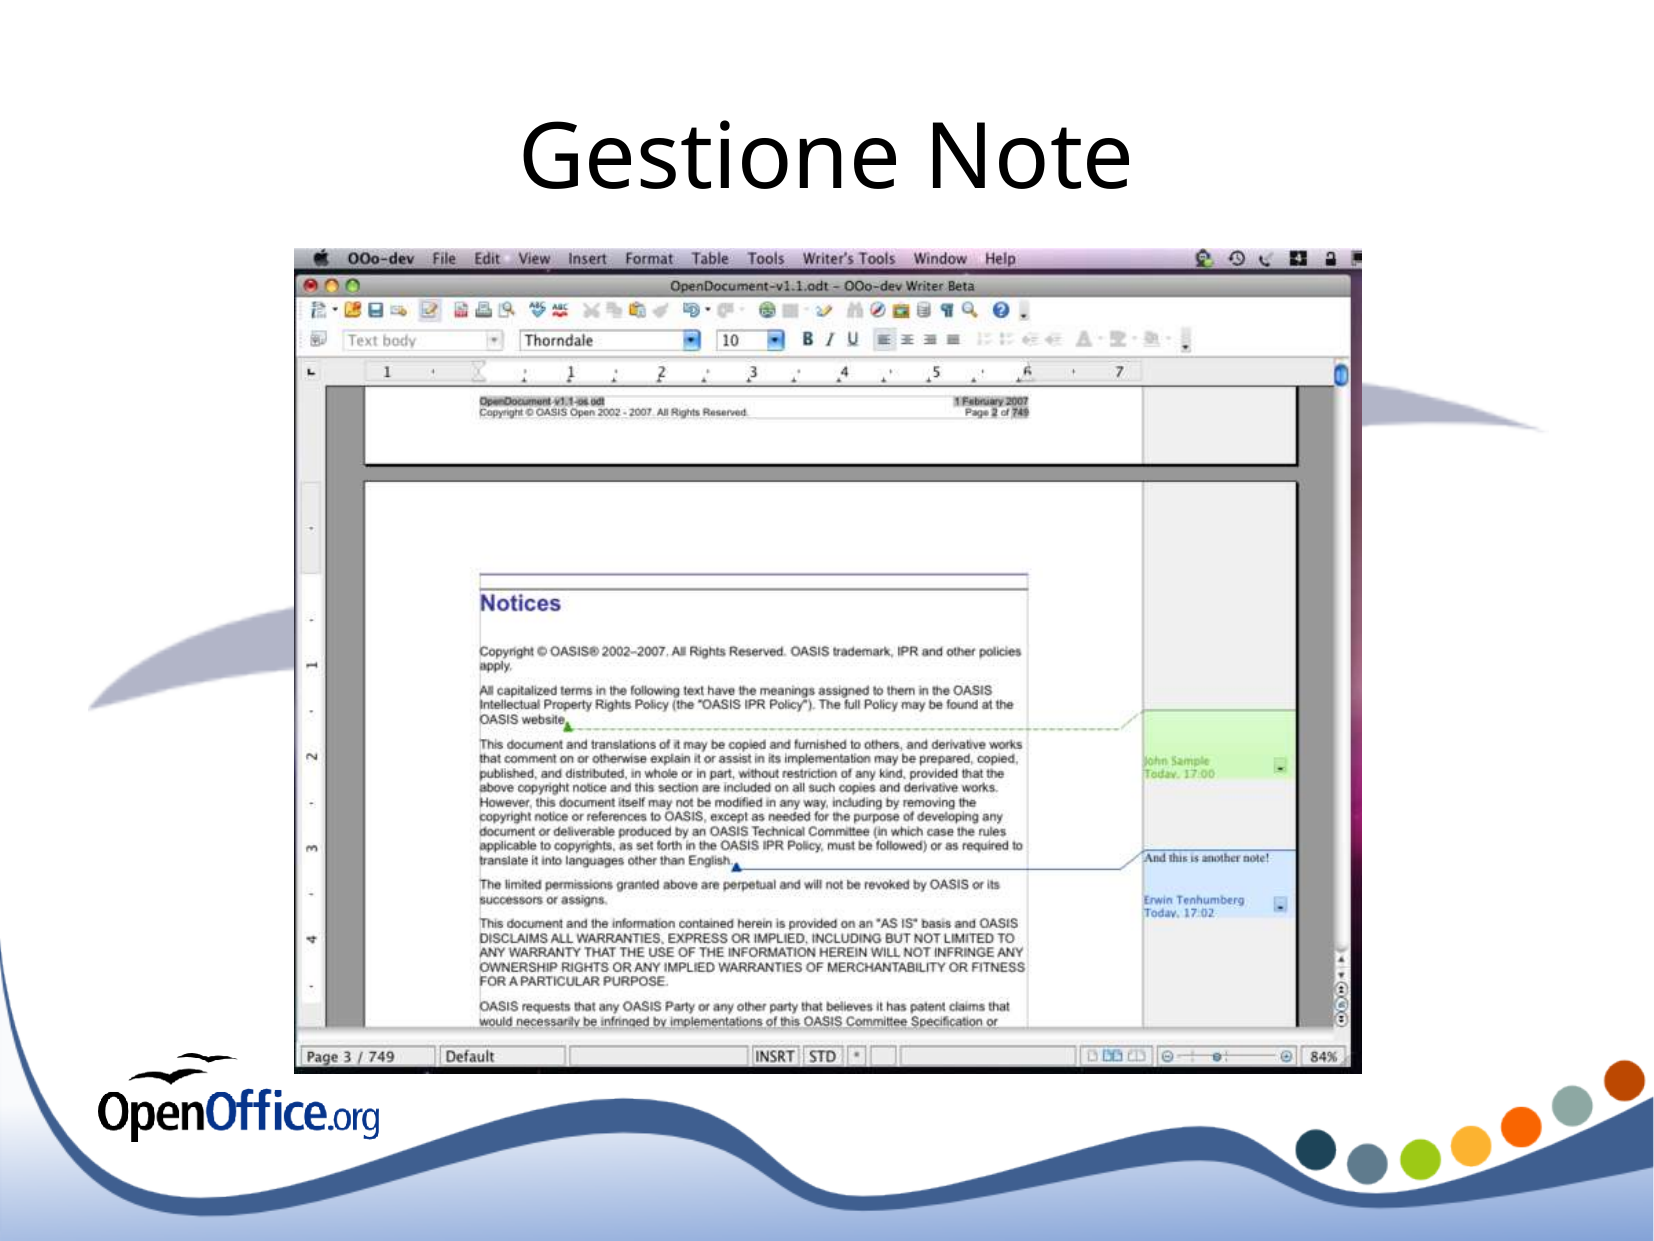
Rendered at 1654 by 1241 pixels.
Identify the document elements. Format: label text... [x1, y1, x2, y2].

picture [0, 250, 1654, 1241]
title Gestione Note [82, 56, 1571, 250]
